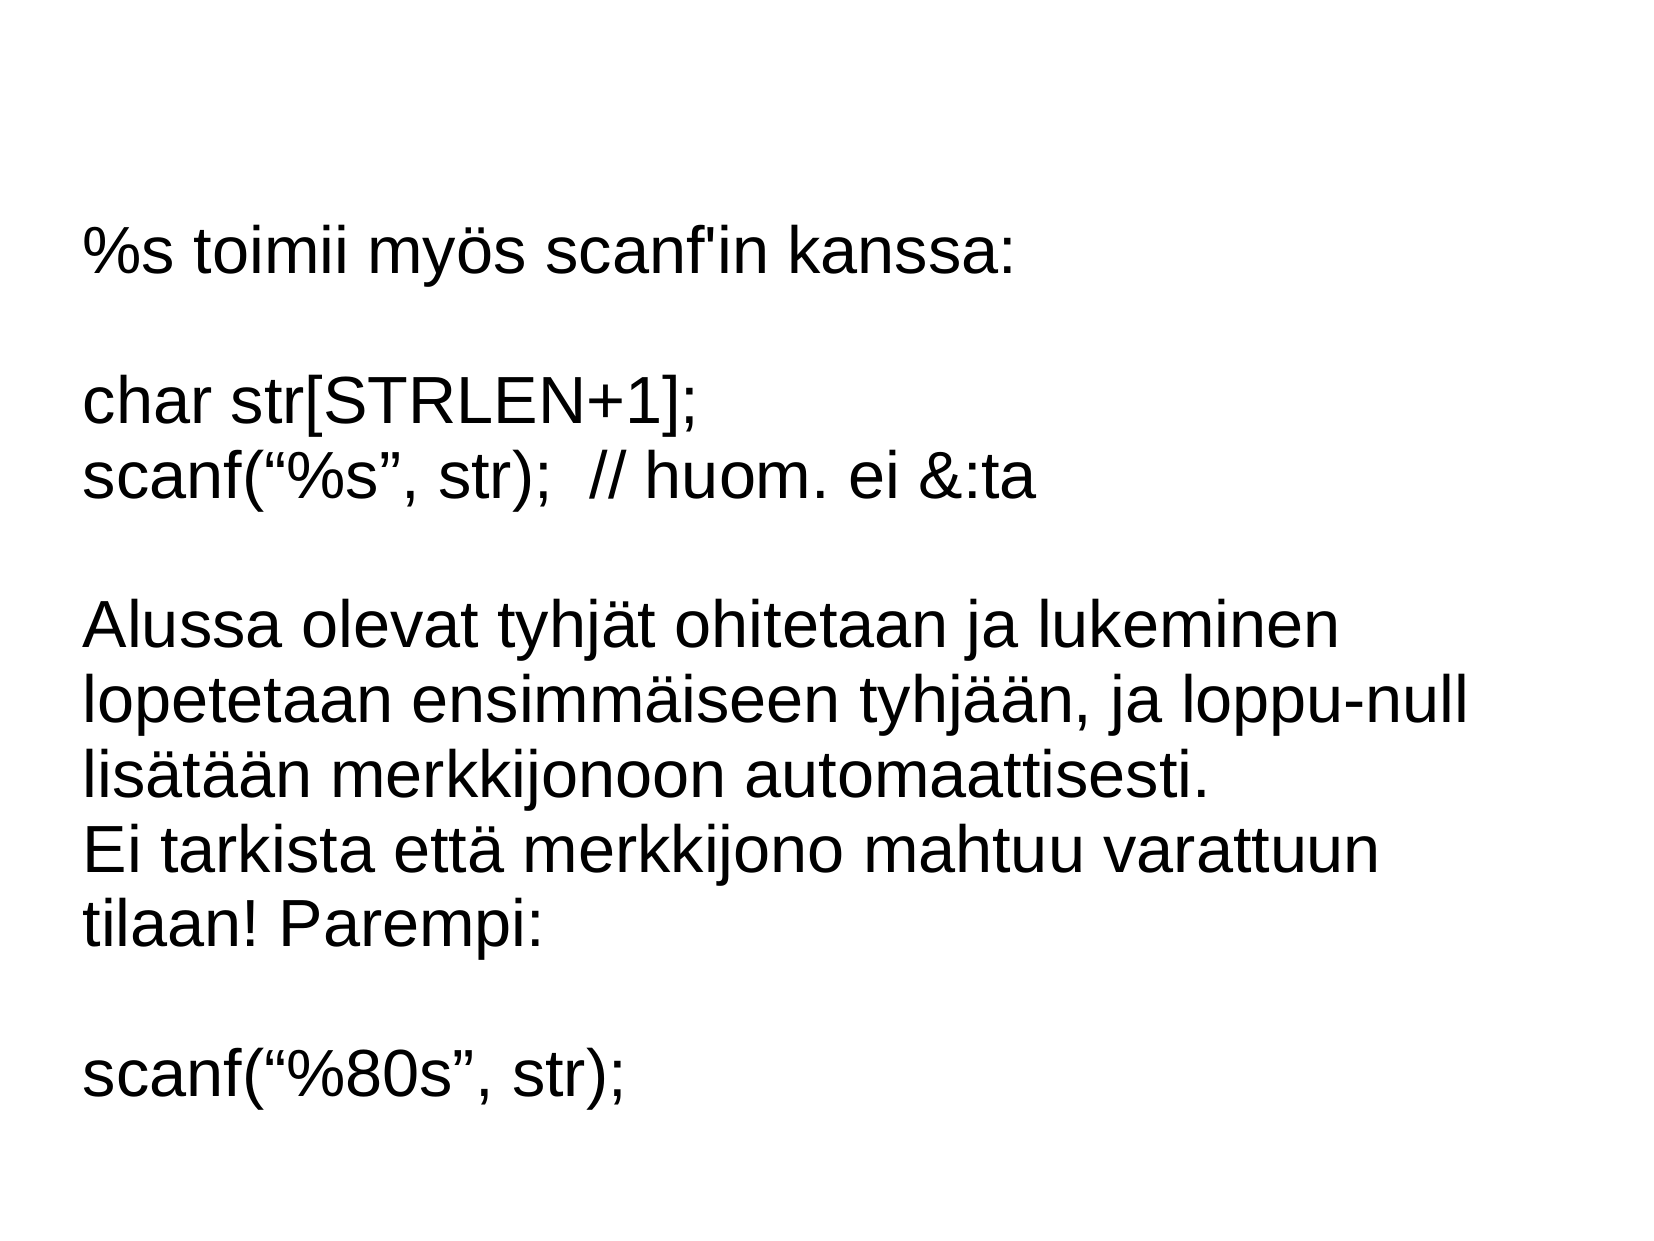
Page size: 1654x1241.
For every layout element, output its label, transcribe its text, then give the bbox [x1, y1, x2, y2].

text_box %s toimii myös scanf'in kanssa: char str[STRLEN+1]; scanf(“%s”, str); // huom. ei &:ta Alussa olevat tyhjät ohitetaan ja lukeminen lopetetaan ensimmäiseen tyhjään, ja loppu-null lisätään merkkijonoon automaattisesti. Ei tarkista että merkkijono mahtuu varattuun tilaan! Parempi: scanf(“%80s”, str); [82, 213, 1571, 1186]
